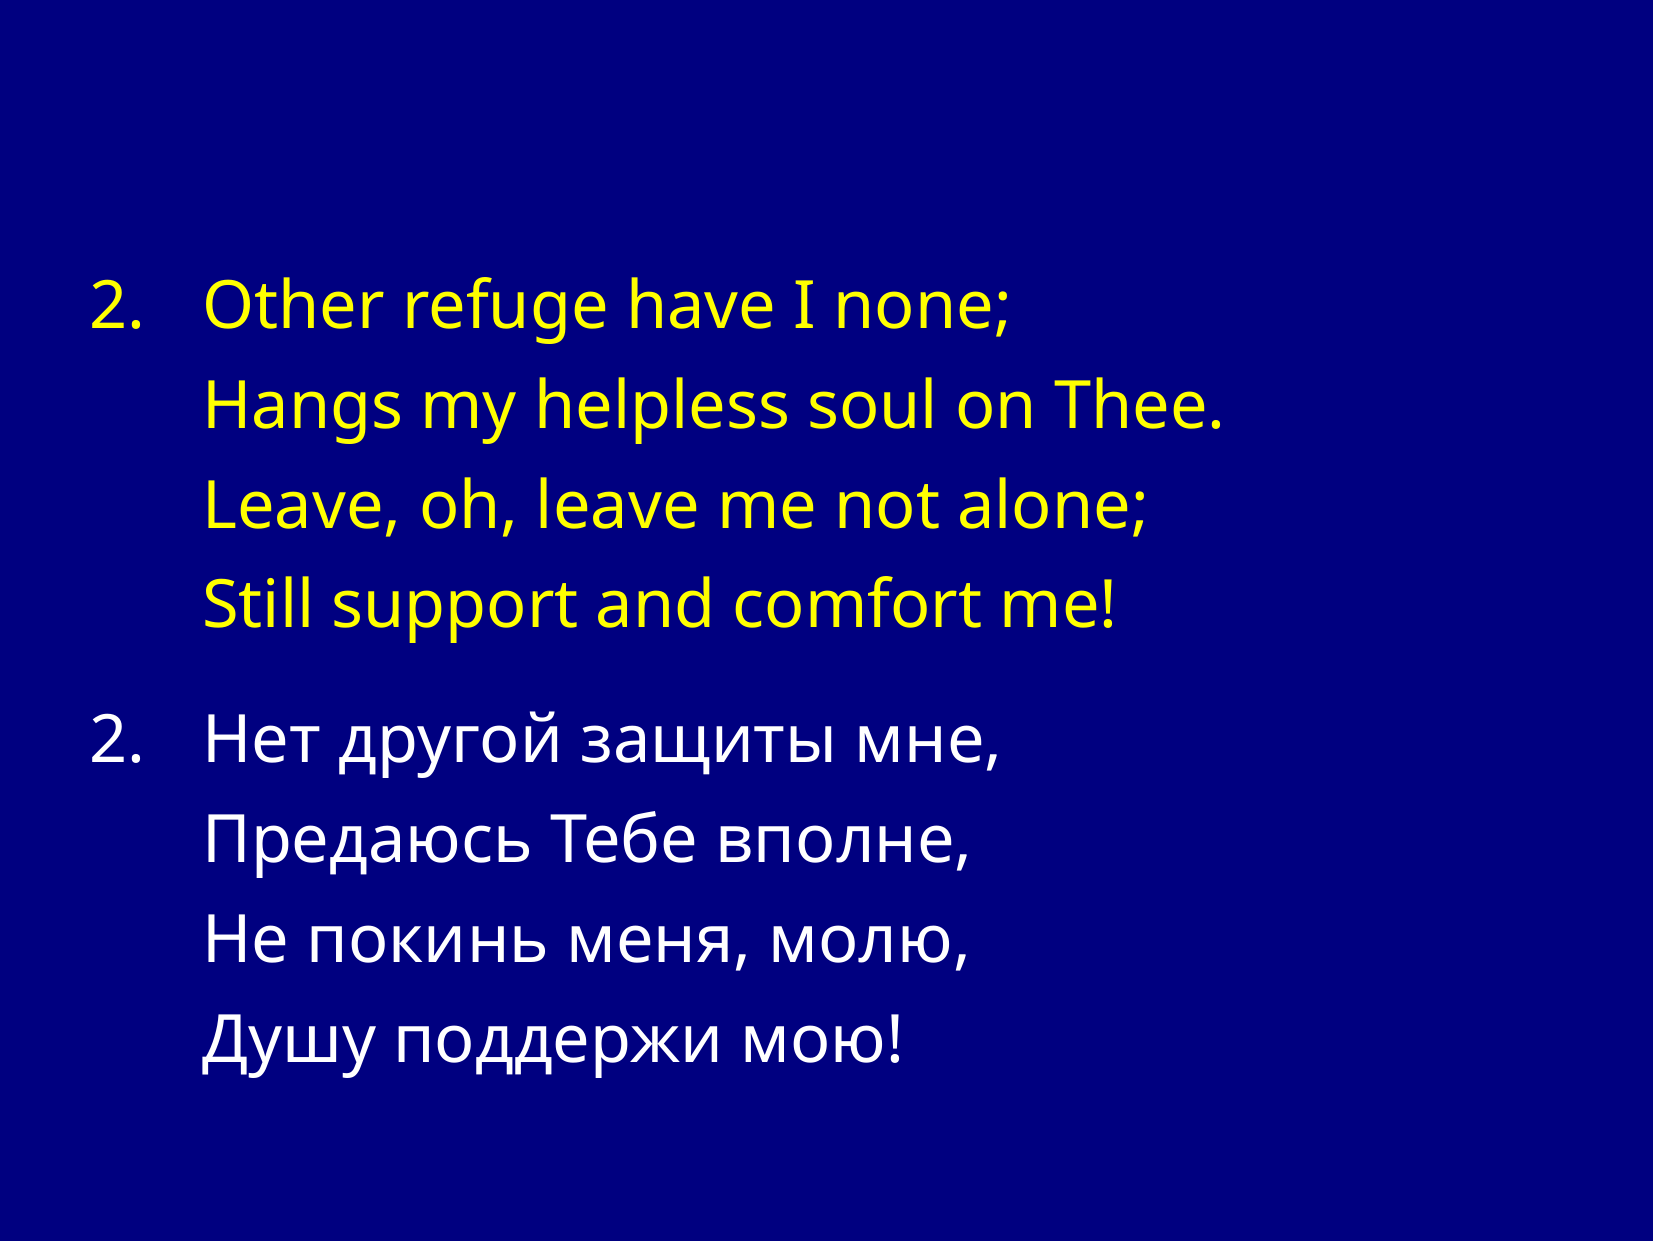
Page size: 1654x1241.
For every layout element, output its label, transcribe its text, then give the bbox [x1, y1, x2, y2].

text_box 2. Other refuge have I none; Hangs my helpless soul on Thee. Leave, oh, leave me not alone; Still support and comfort me! [75, 150, 1576, 638]
text_box 2. Нет другой защиты мне, Предаюсь Тебе вполне, Не покинь меня, молю, Душу поддержи мою! [75, 675, 1576, 1163]
